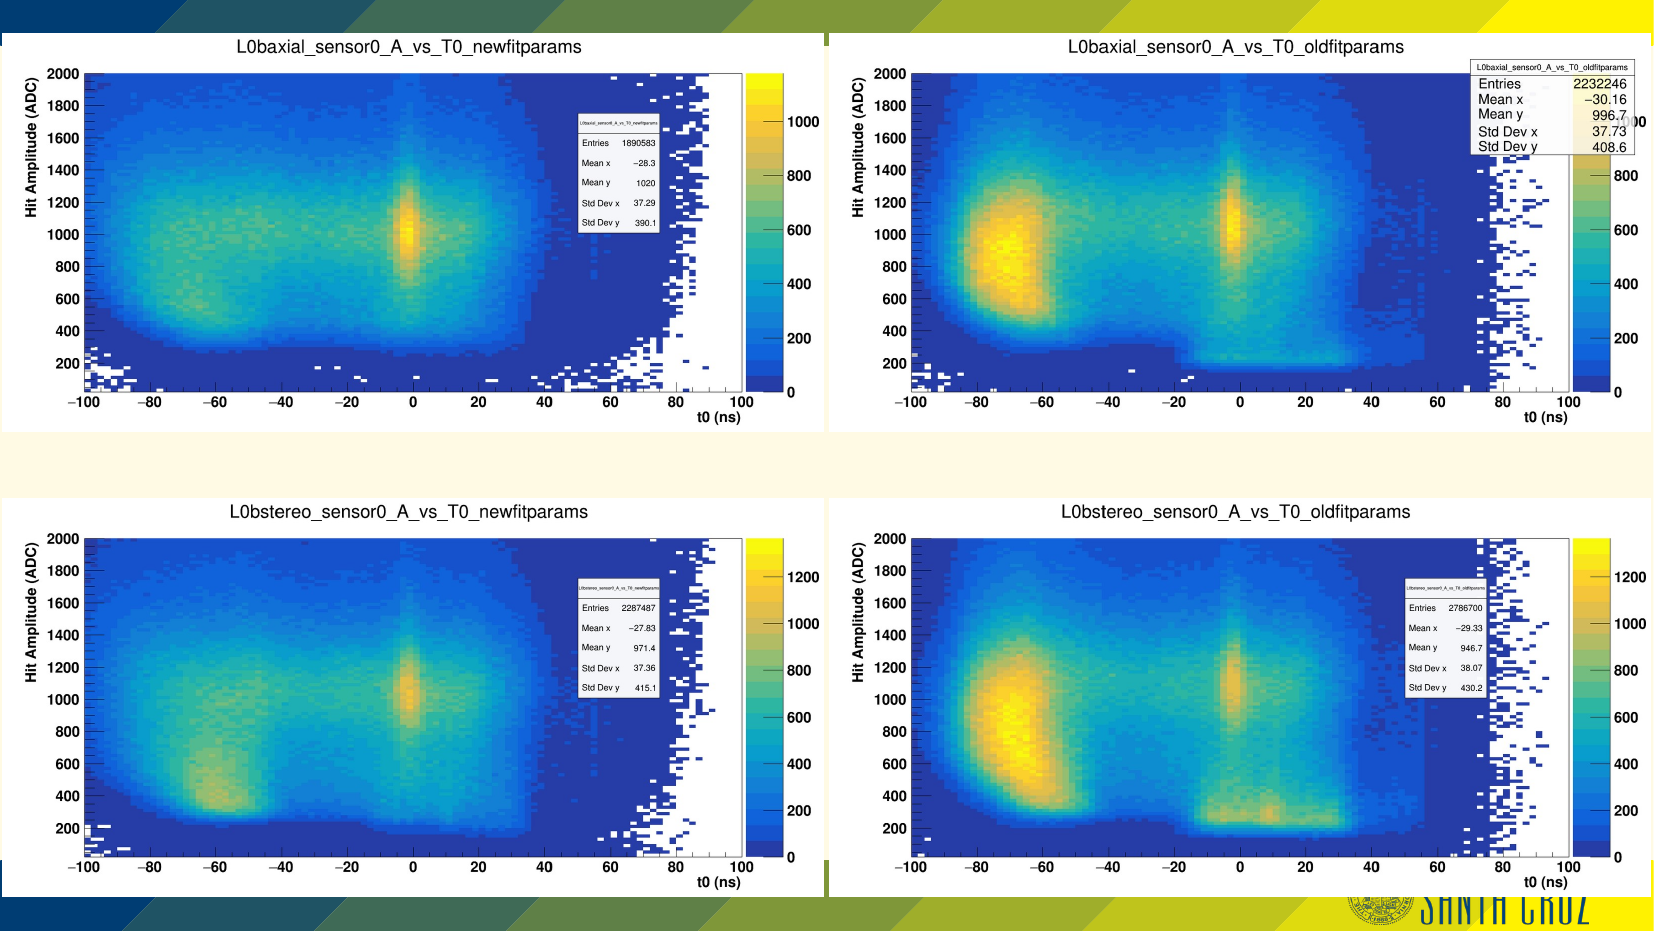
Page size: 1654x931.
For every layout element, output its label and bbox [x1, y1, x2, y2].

picture [829, 33, 1651, 432]
picture [829, 498, 1651, 925]
picture [2, 498, 824, 897]
picture [2, 33, 824, 432]
